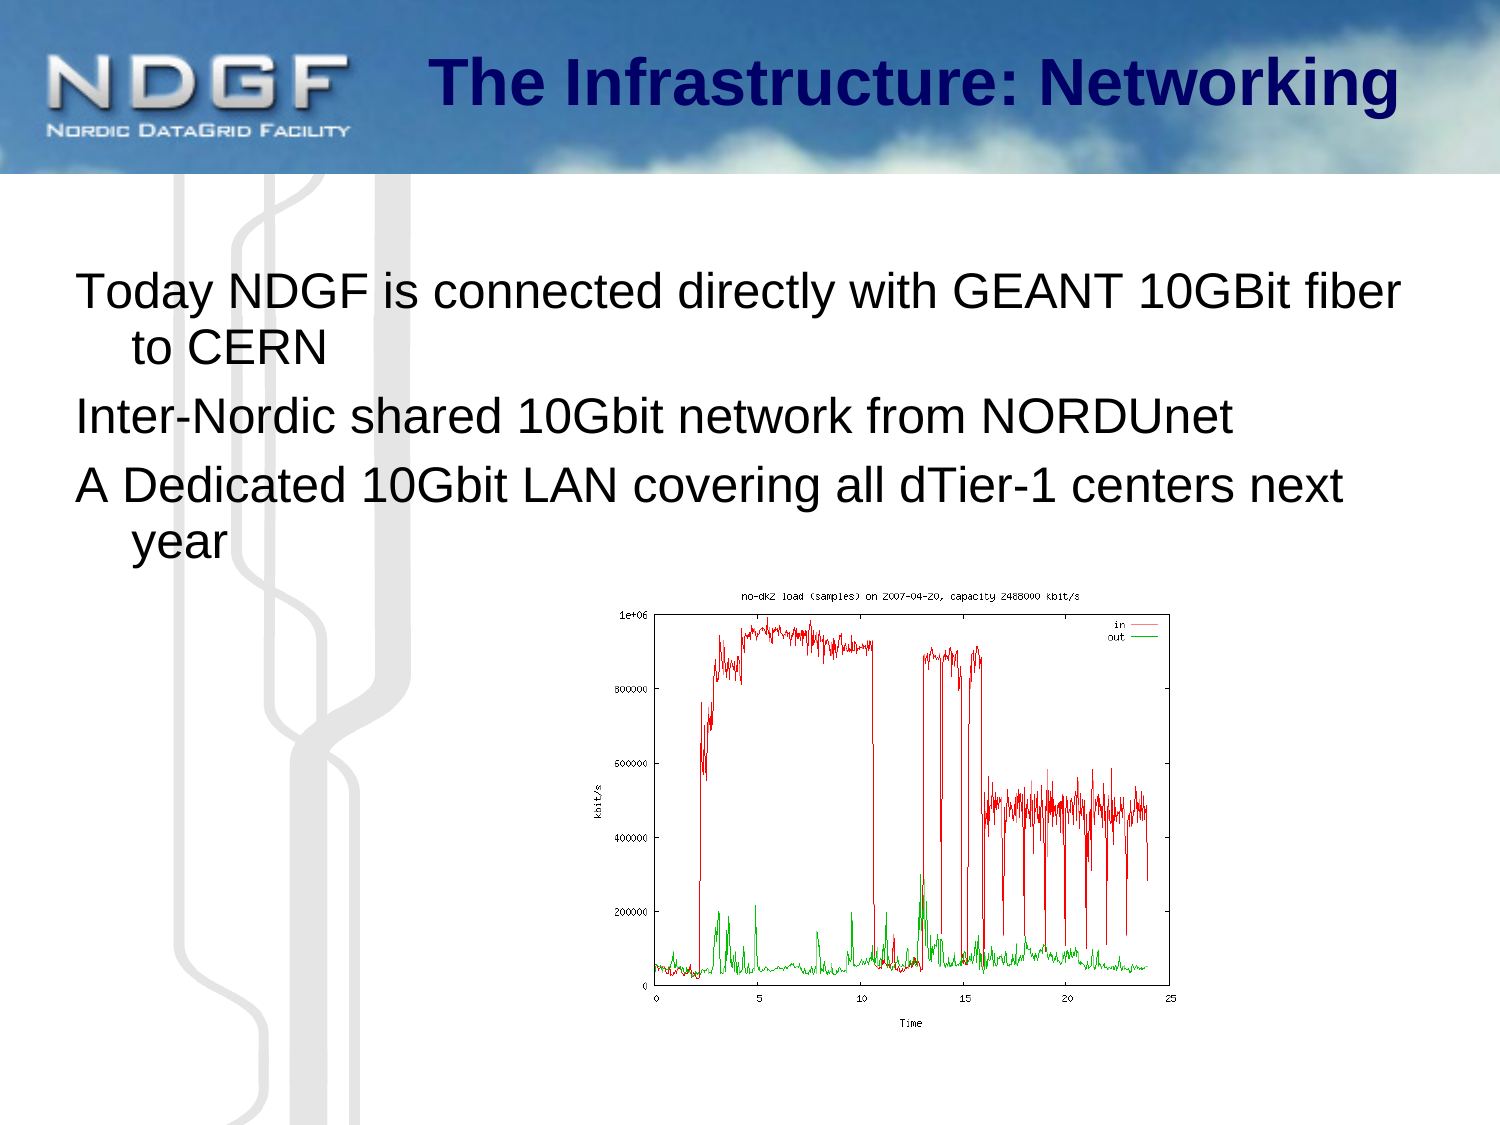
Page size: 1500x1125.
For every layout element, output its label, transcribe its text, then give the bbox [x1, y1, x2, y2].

picture [0, 0, 1500, 1125]
title The Infrastructure: Networking [372, 0, 1459, 168]
list Today NDGF is connected directly with GEANT 10GBit fiber to CERN Inter-Nordic shared 10Gbit network from NORDUnet A Dedicated 10Gbit LAN covering all dTier-1 centers next year [75, 262, 1426, 640]
